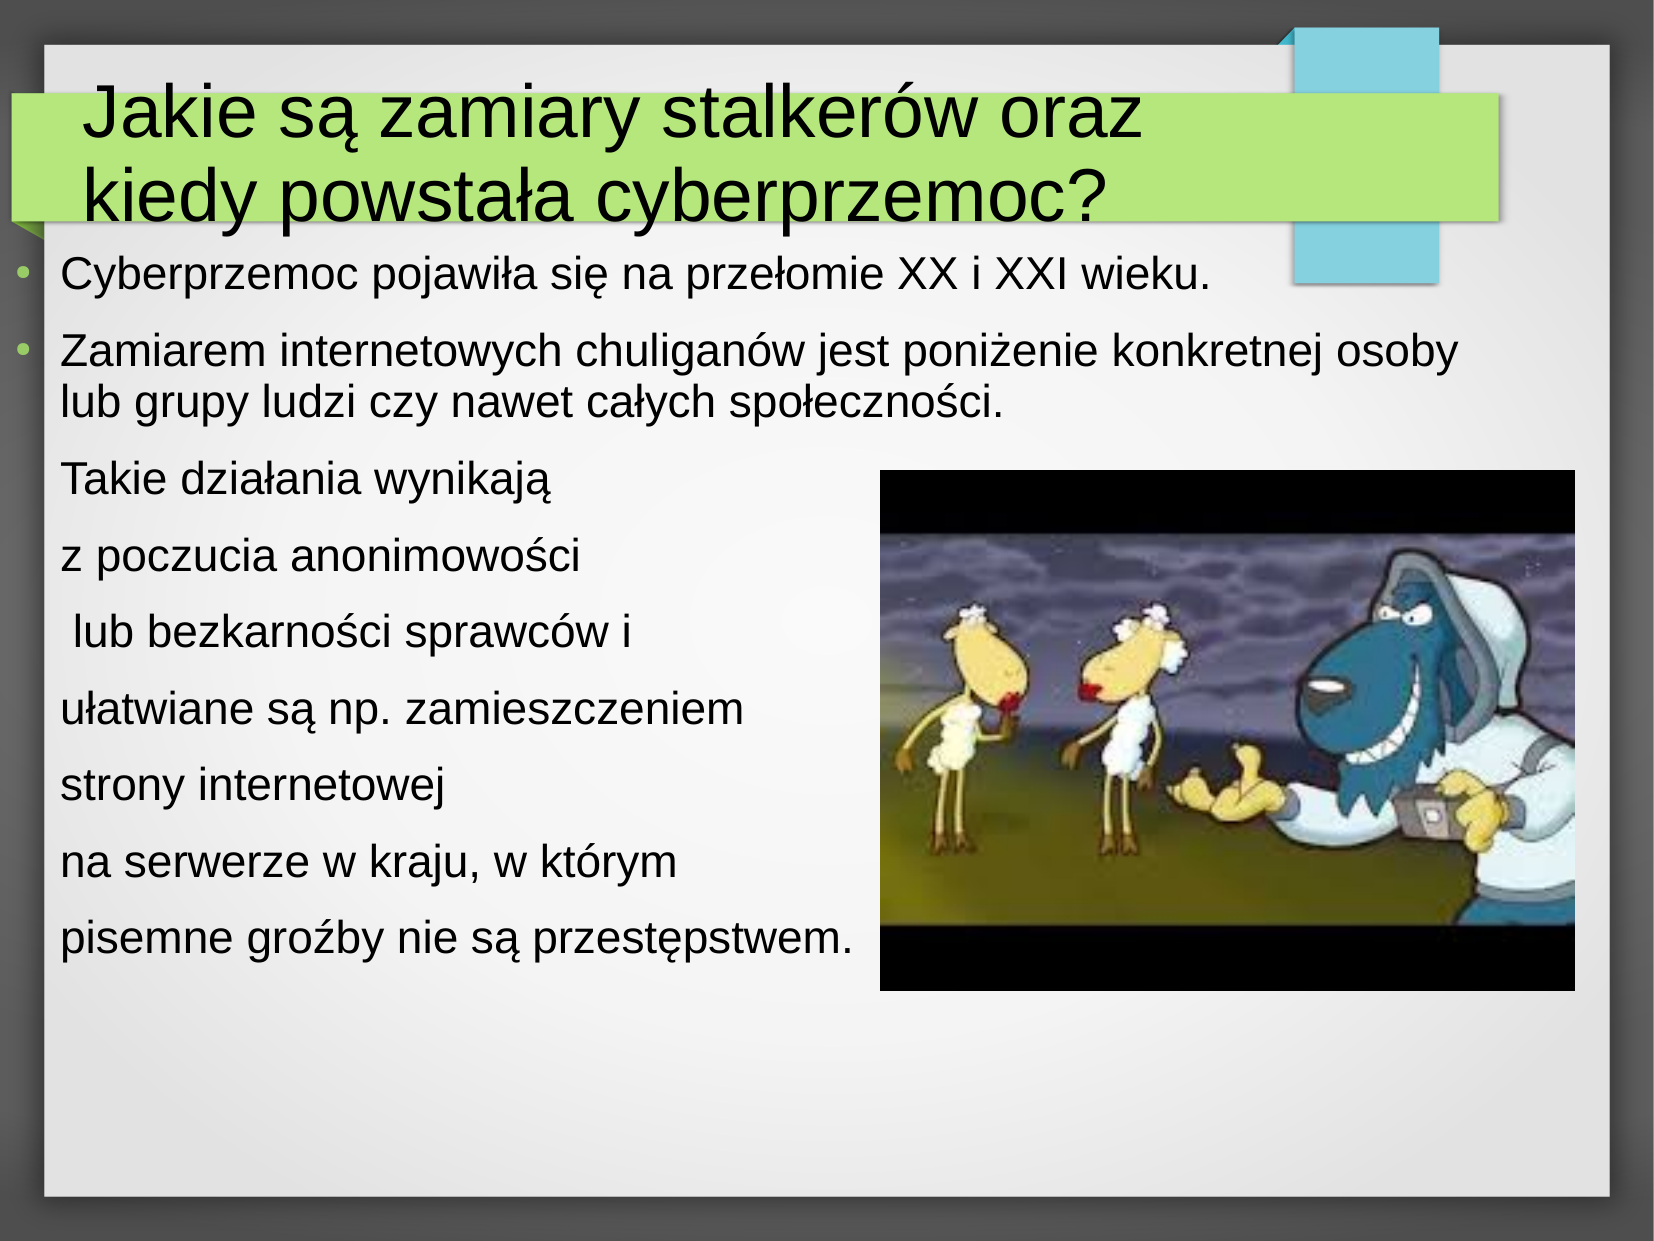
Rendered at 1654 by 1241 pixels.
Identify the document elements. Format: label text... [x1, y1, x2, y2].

picture [0, 0, 1654, 1241]
list Cyberprzemoc pojawiła się na przełomie XX i XXI wieku. Zamiarem internetowych chuliganów jest poniżenie konkretnej osoby lub grupy ludzi czy nawet całych społeczności. Takie działania wynikają z poczucia anonimowości lub bezkarności sprawców i ułatwiane są np. zamieszczeniem strony internetowej na serwerze w kraju, w którym pisemne groźby nie są przestępstwem. [0, 248, 1489, 968]
title Jakie są zamiary stalkerów oraz kiedy powstała cyberprzemoc? [82, 69, 1264, 238]
